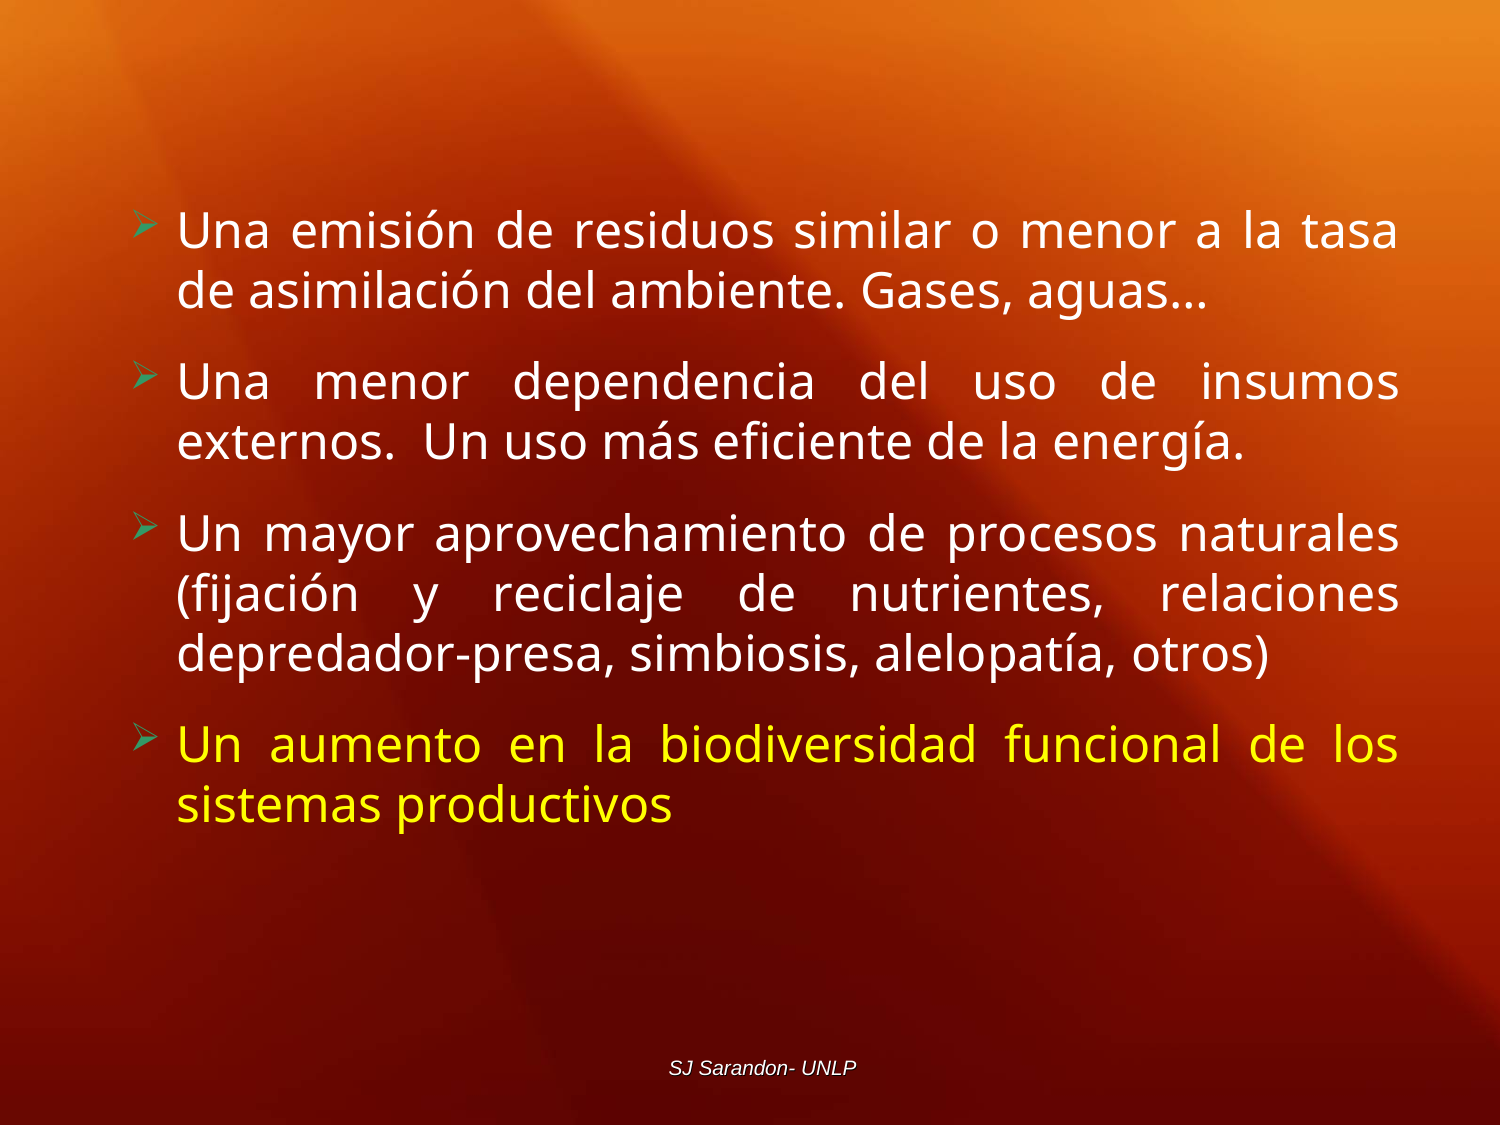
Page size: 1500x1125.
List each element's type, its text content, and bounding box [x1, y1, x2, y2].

text_box SJ Sarandon- UNLP [524, 1009, 1000, 1088]
picture [0, 0, 1500, 1125]
text_box Una emisión de residuos similar o menor a la tasa de asimilación del ambiente. Gases, aguas… Una menor dependencia del uso de insumos externos. Un uso más eficiente de la energía. Un mayor aprovechamiento de procesos naturales (fijación y reciclaje de nutrientes, relaciones depredador-presa, simbiosis, alelopatía, otros) Un aumento en la biodiversidad funcional de los sistemas productivos [114, 190, 1416, 841]
